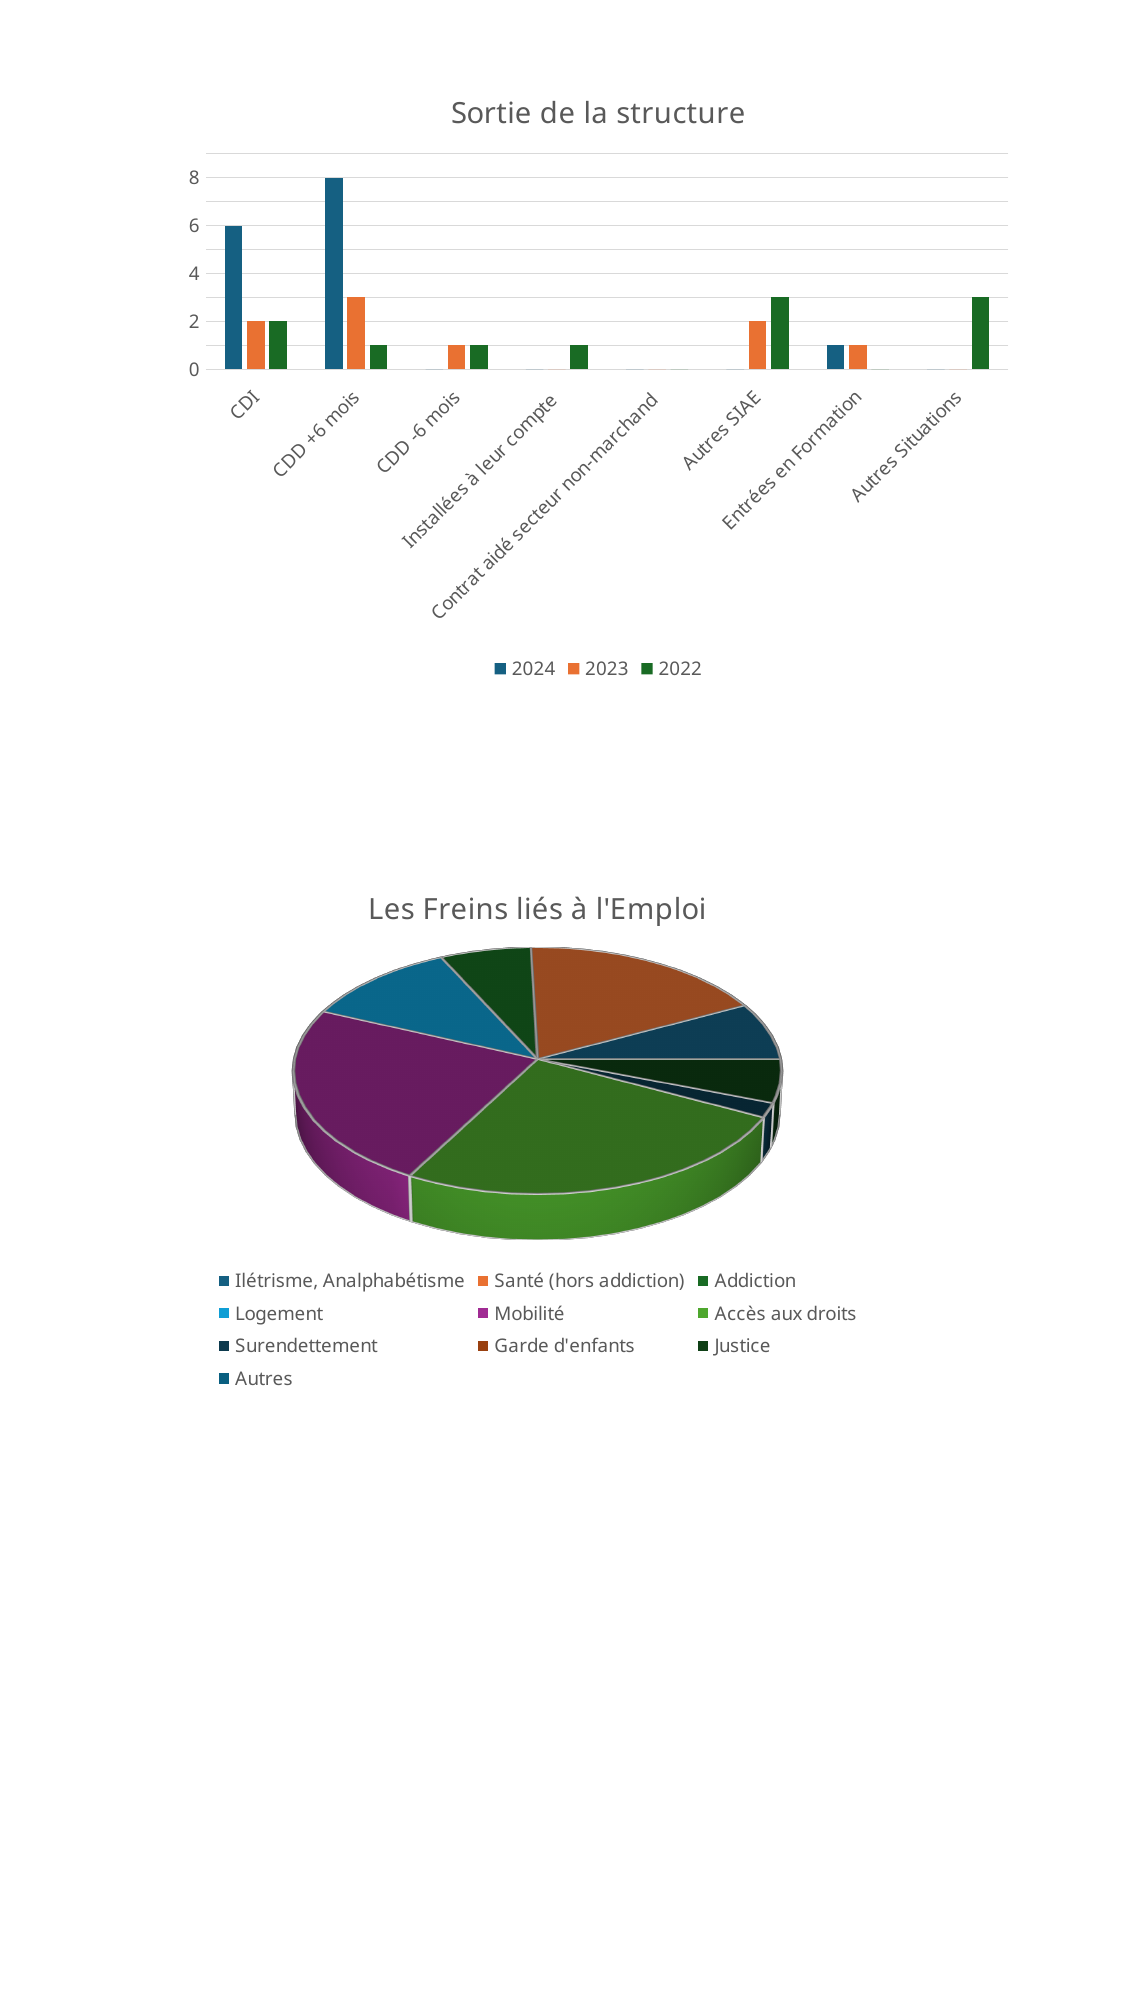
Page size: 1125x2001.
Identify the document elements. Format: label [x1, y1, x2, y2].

chart [110, 860, 965, 1398]
chart [171, 62, 1026, 688]
